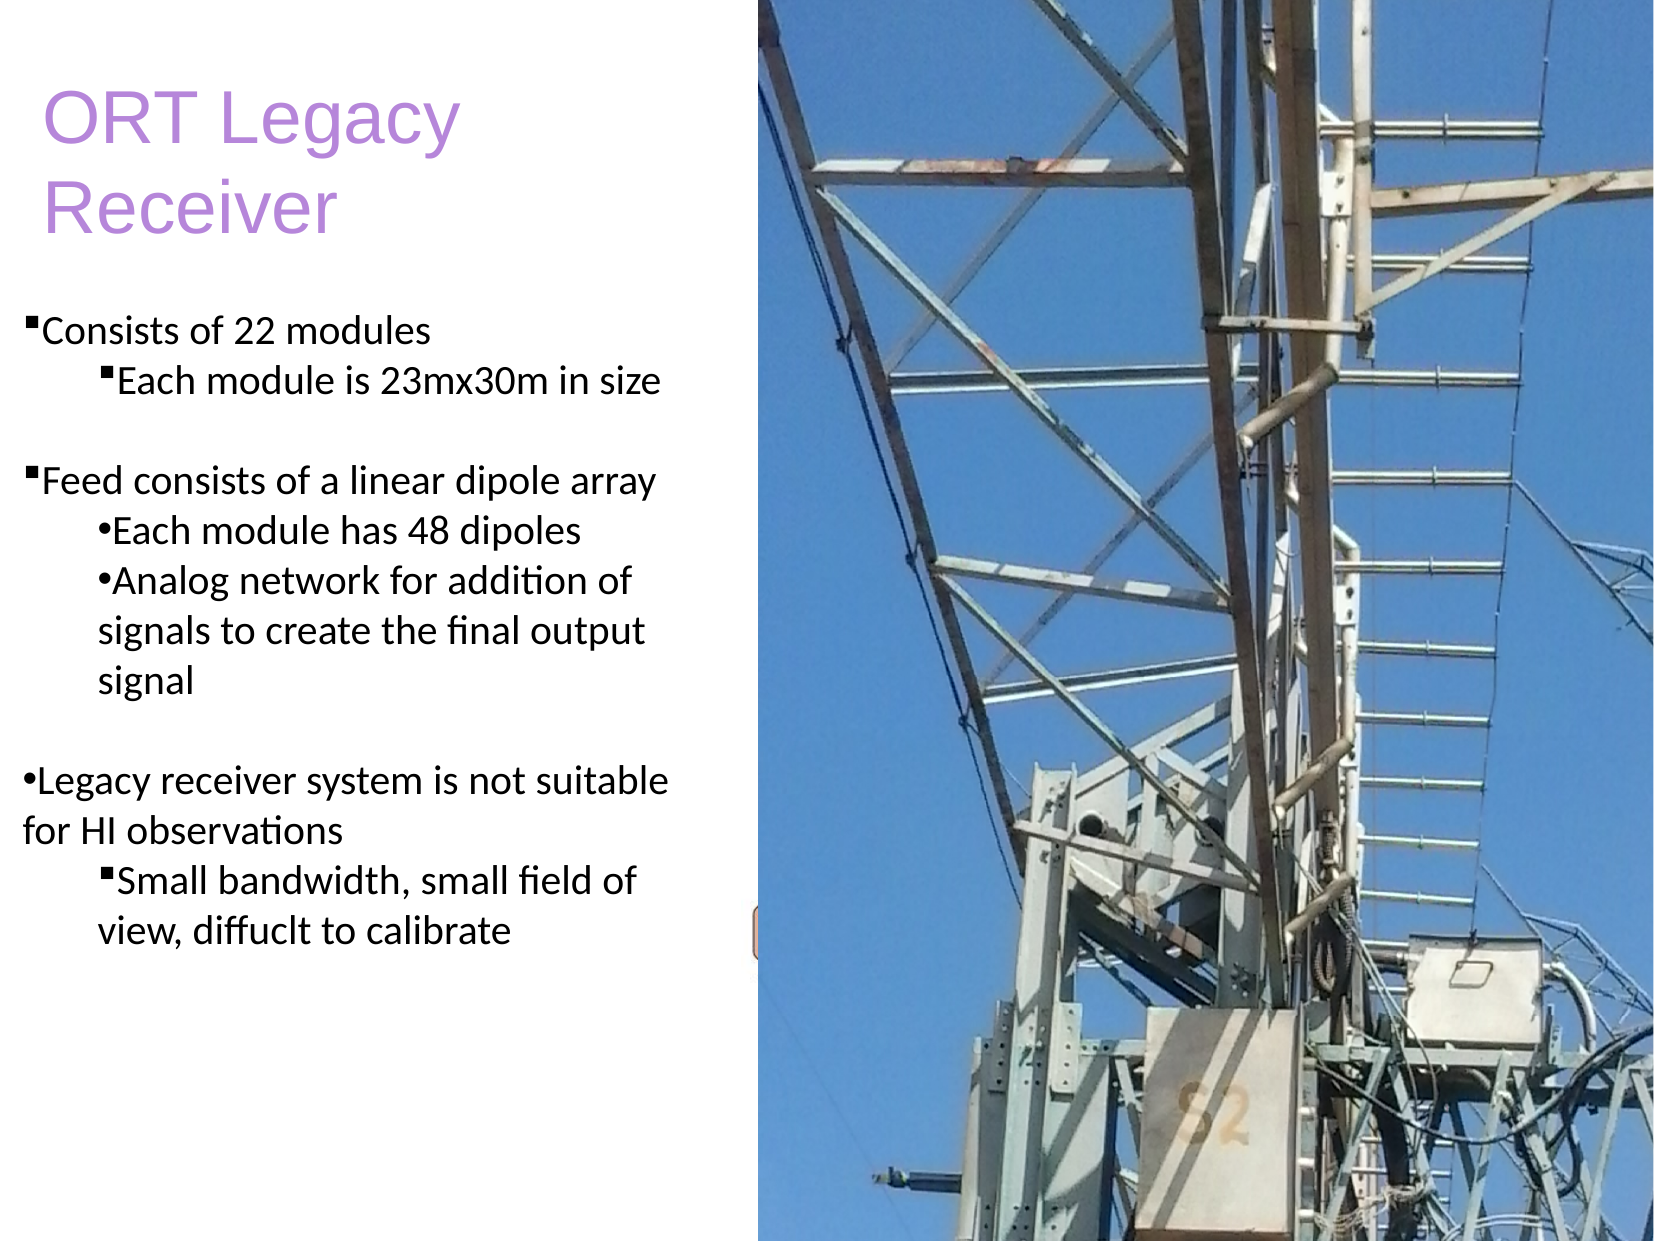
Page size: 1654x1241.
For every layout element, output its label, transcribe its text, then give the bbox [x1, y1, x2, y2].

title ORT Legacy Receiver [27, 55, 721, 262]
picture [741, 0, 1654, 1241]
text_box Consists of 22 modules Each module is 23mx30m in size Feed consists of a linear dipole array Each module has 48 dipoles Analog network for addition of signals to create the final output signal Legacy receiver system is not suitable for HI observations Small bandwidth, small field of view, diffuclt to calibrate [7, 295, 697, 1112]
